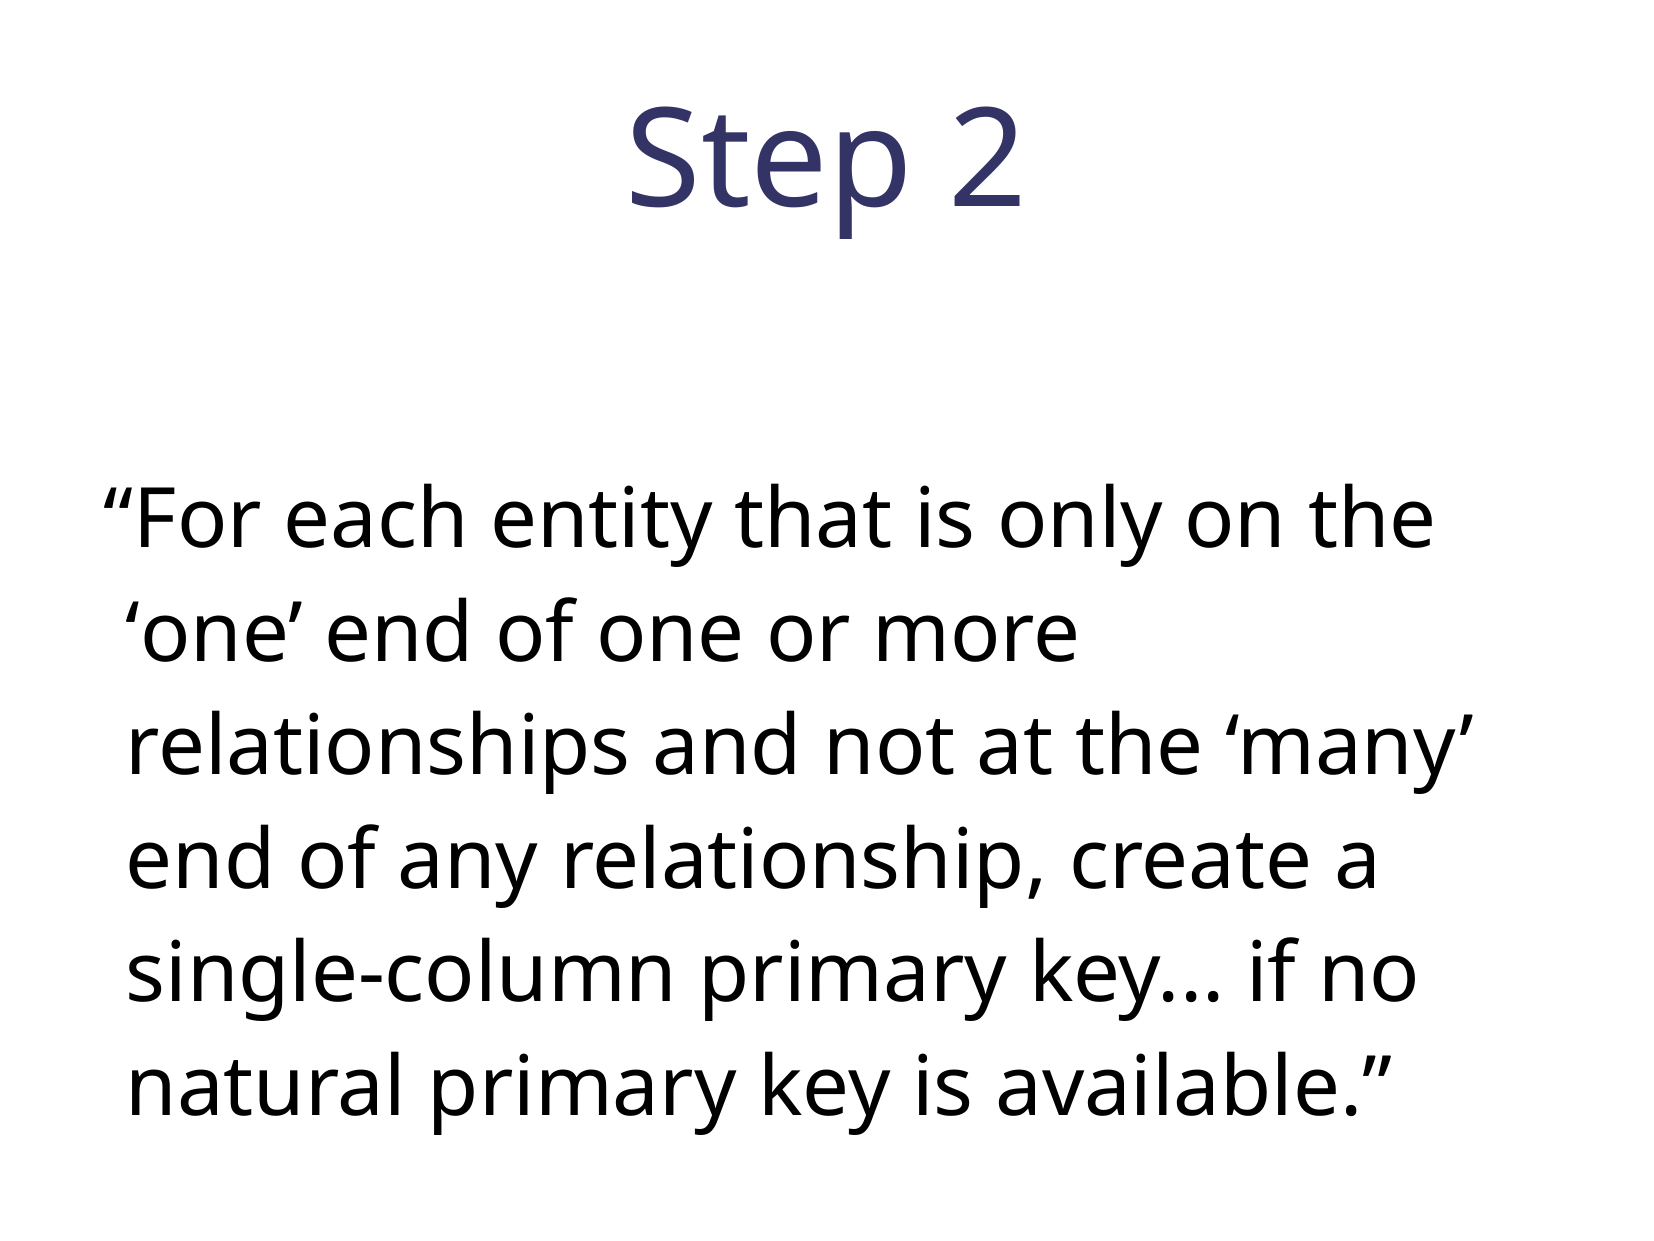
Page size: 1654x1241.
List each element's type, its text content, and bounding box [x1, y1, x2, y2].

subtitle “For each entity that is only on the ‘one’ end of one or more relationships and not at the ‘many’ end of any relationship, create a single-column primary key... if no natural primary key is available.” [104, 458, 1635, 1067]
title Step 2 [82, 56, 1571, 250]
